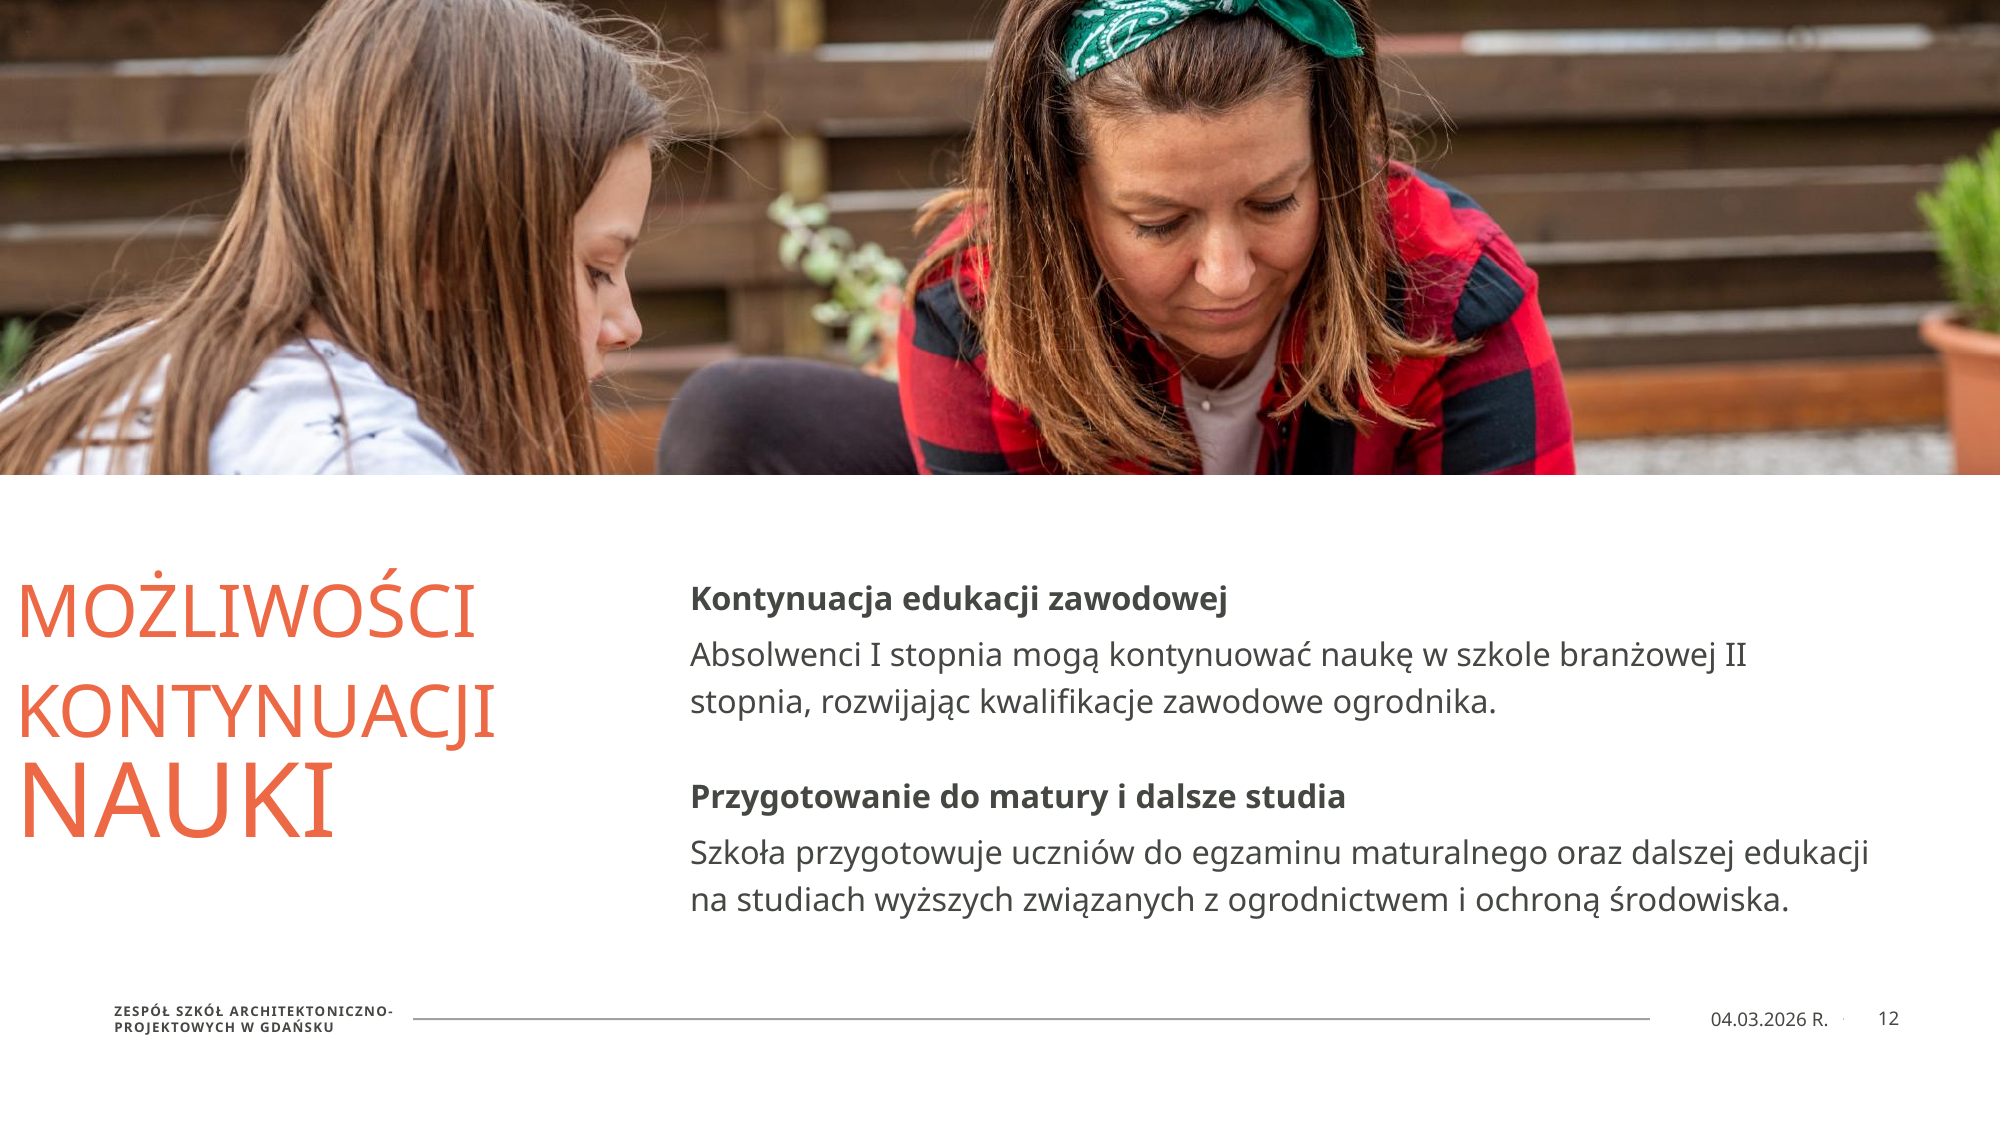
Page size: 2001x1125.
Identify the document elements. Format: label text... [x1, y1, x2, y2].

title Możliwości kontynuacji nauki [0, 549, 676, 1004]
slide_number 12 [1844, 989, 1915, 1049]
slide_number 04.03.2026 r. [1650, 989, 1844, 1049]
footer Zespół Szkół Architektoniczno-Projektowych w Gdańsku [99, 989, 413, 1049]
picture [0, 0, 2000, 475]
list Kontynuacja edukacji zawodowej Absolwenci I stopnia mogą kontynuować naukę w szkole branżowej II stopnia, rozwijając kwalifikacje zawodowe ogrodnika. Przygotowanie do matury i dalsze studia Szkoła przygotowuje uczniów do egzaminu maturalnego oraz dalszej edukacji na studiach wyższych związanych z ogrodnictwem i ochroną środowiska. [675, 562, 1888, 963]
